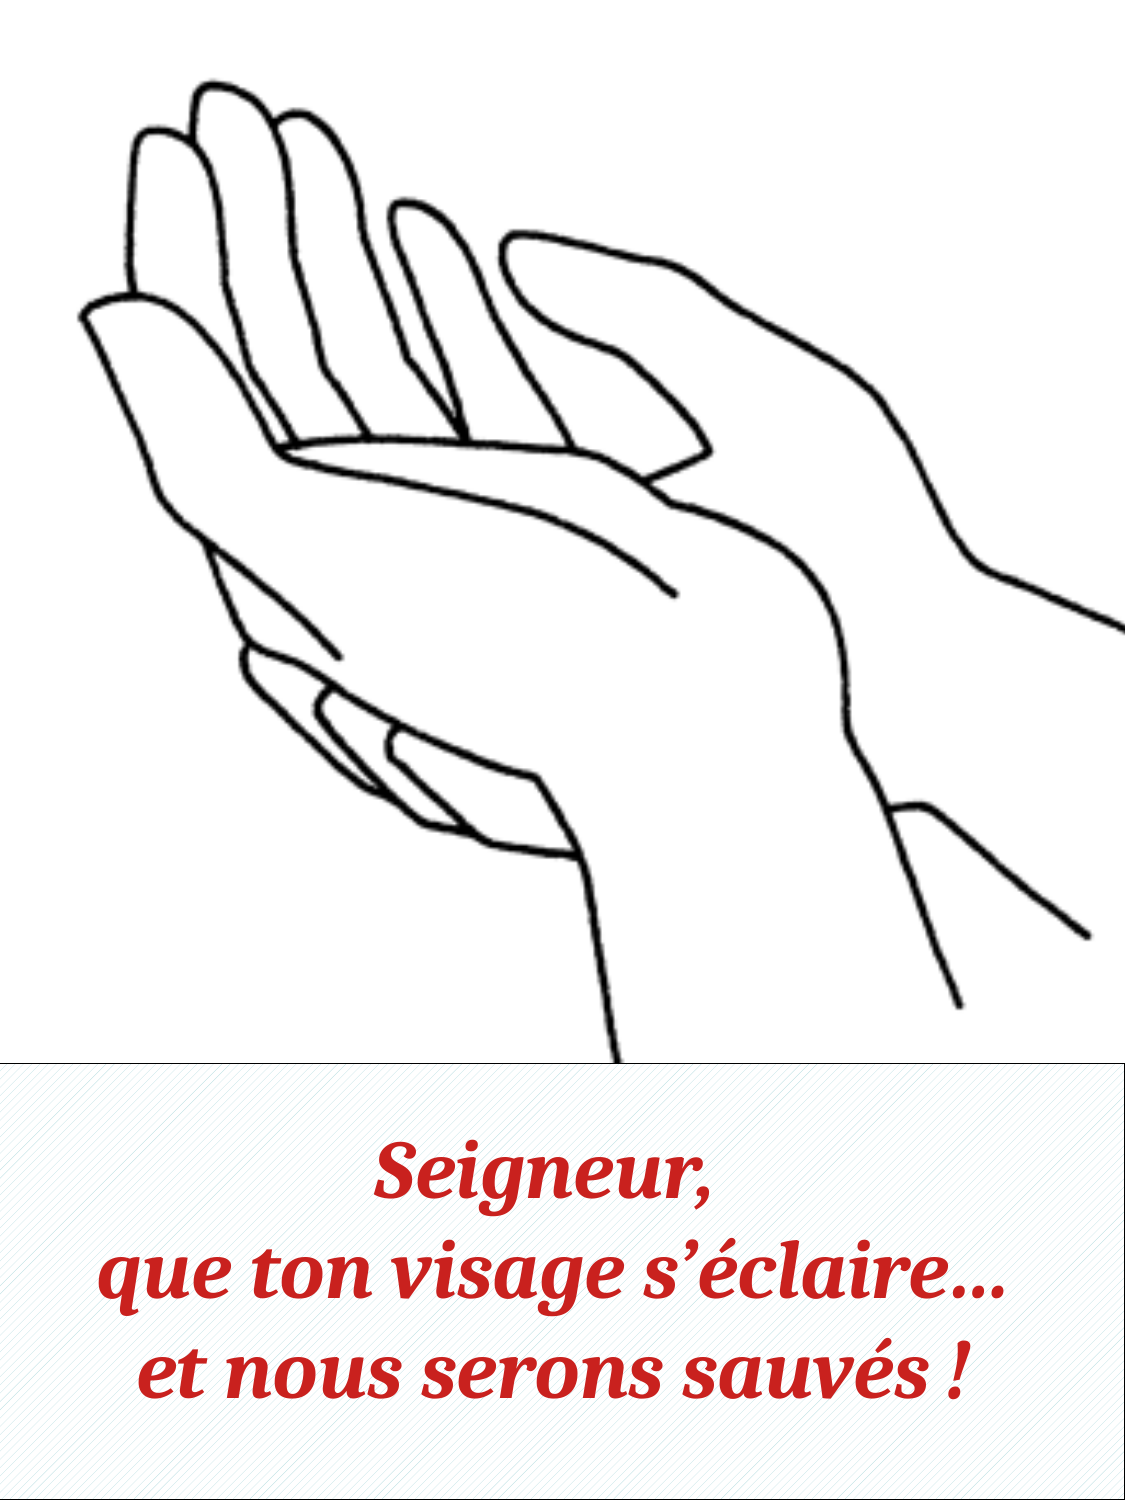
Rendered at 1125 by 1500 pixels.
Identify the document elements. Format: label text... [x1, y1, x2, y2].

text_box Seigneur, que ton visage s’éclaire… et nous serons sauvés ! [0, 1063, 1125, 1500]
picture [0, 4, 1125, 1063]
